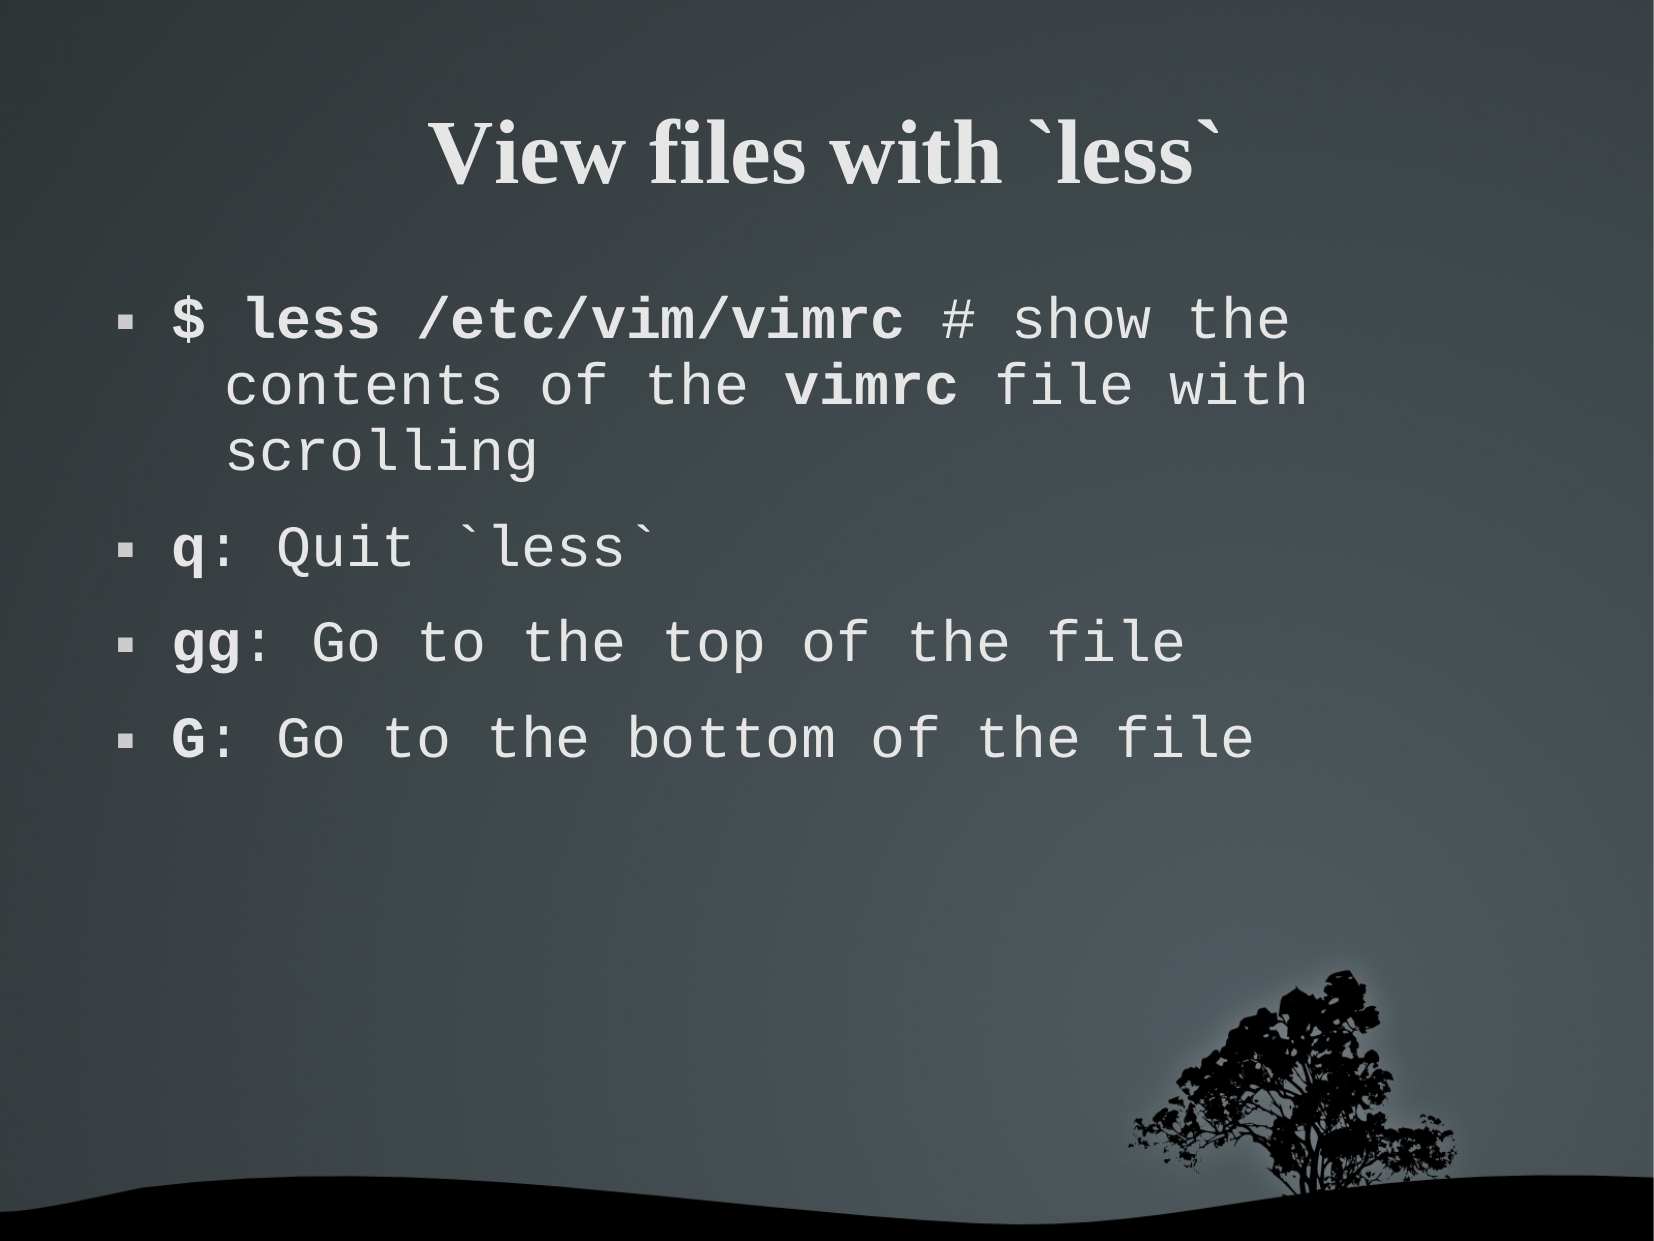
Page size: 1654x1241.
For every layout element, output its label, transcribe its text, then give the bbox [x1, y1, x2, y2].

title View files with `less` [82, 33, 1571, 273]
picture [0, 0, 1654, 1241]
list $ less /etc/vim/vimrc # show the contents of the vimrc file with scrolling q: Quit `less` gg: Go to the top of the file G: Go to the bottom of the file [82, 290, 1571, 1186]
